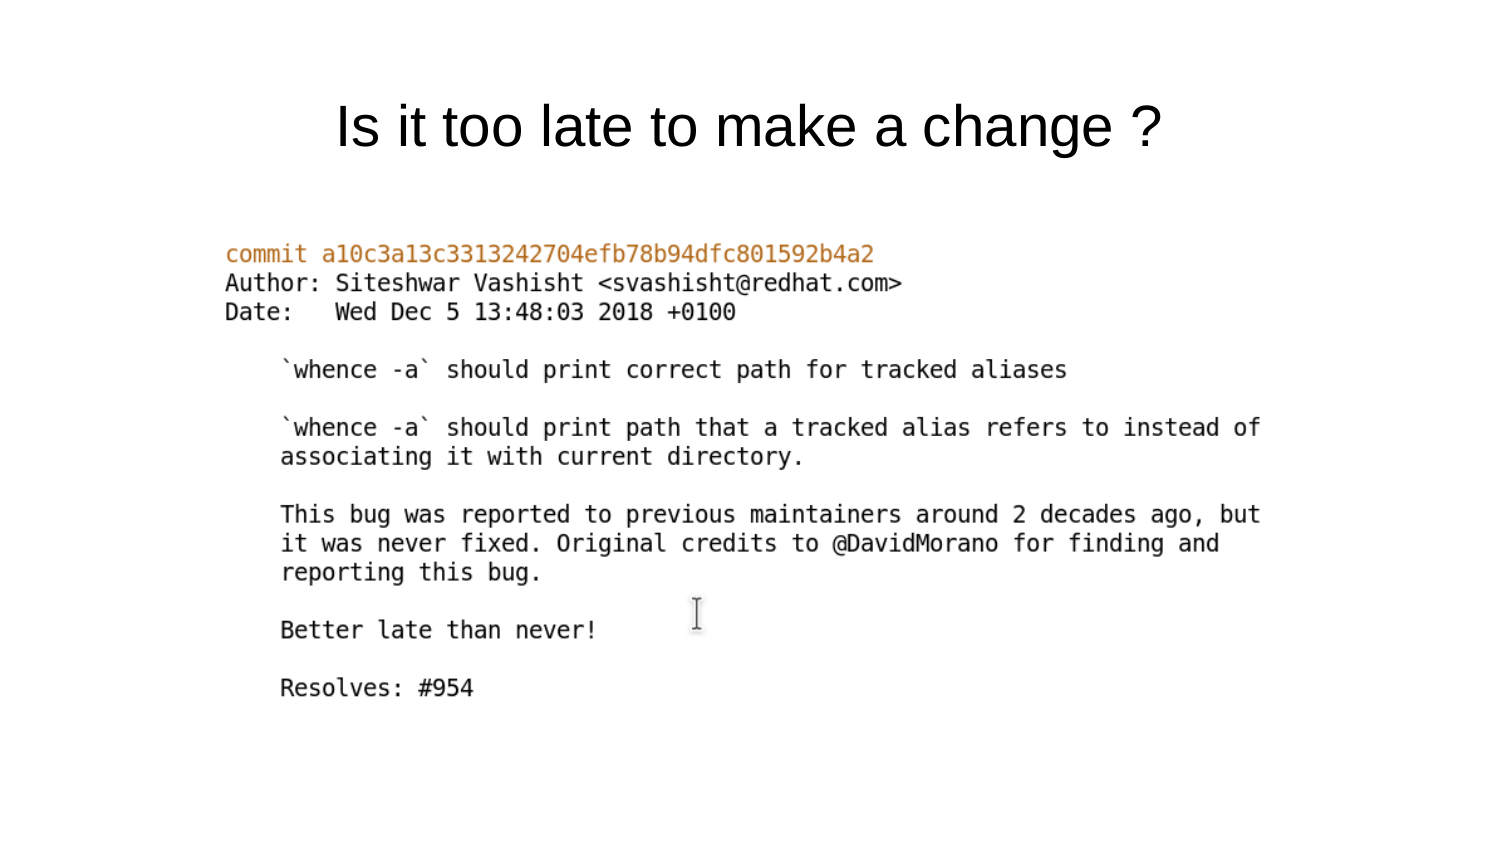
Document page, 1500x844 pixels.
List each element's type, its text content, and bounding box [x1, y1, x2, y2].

picture [225, 241, 1271, 714]
title Is it too late to make a change ? [51, 72, 1449, 167]
